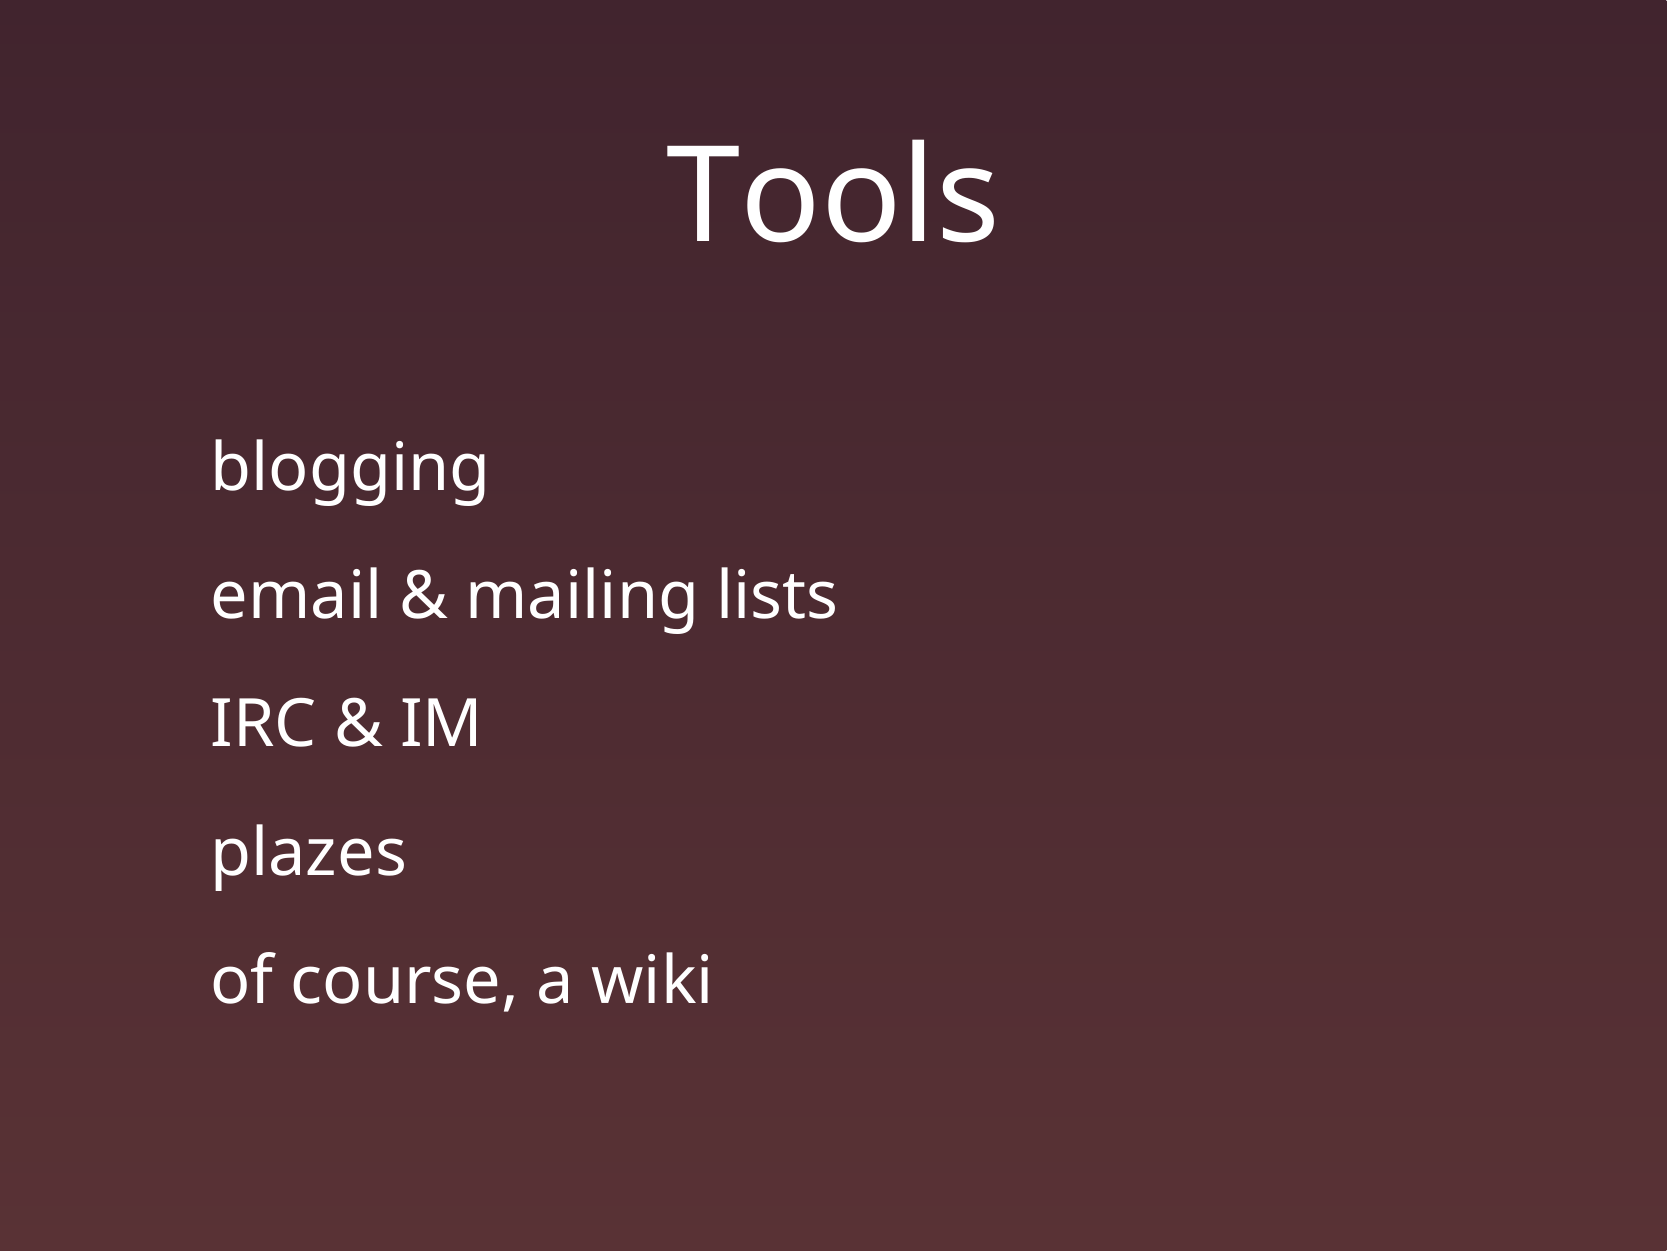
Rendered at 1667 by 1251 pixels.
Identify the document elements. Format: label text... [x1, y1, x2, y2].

title Tools [162, 33, 1505, 346]
list blogging email & mailing lists IRC & IM plazes of course, a wiki [162, 354, 1505, 1088]
